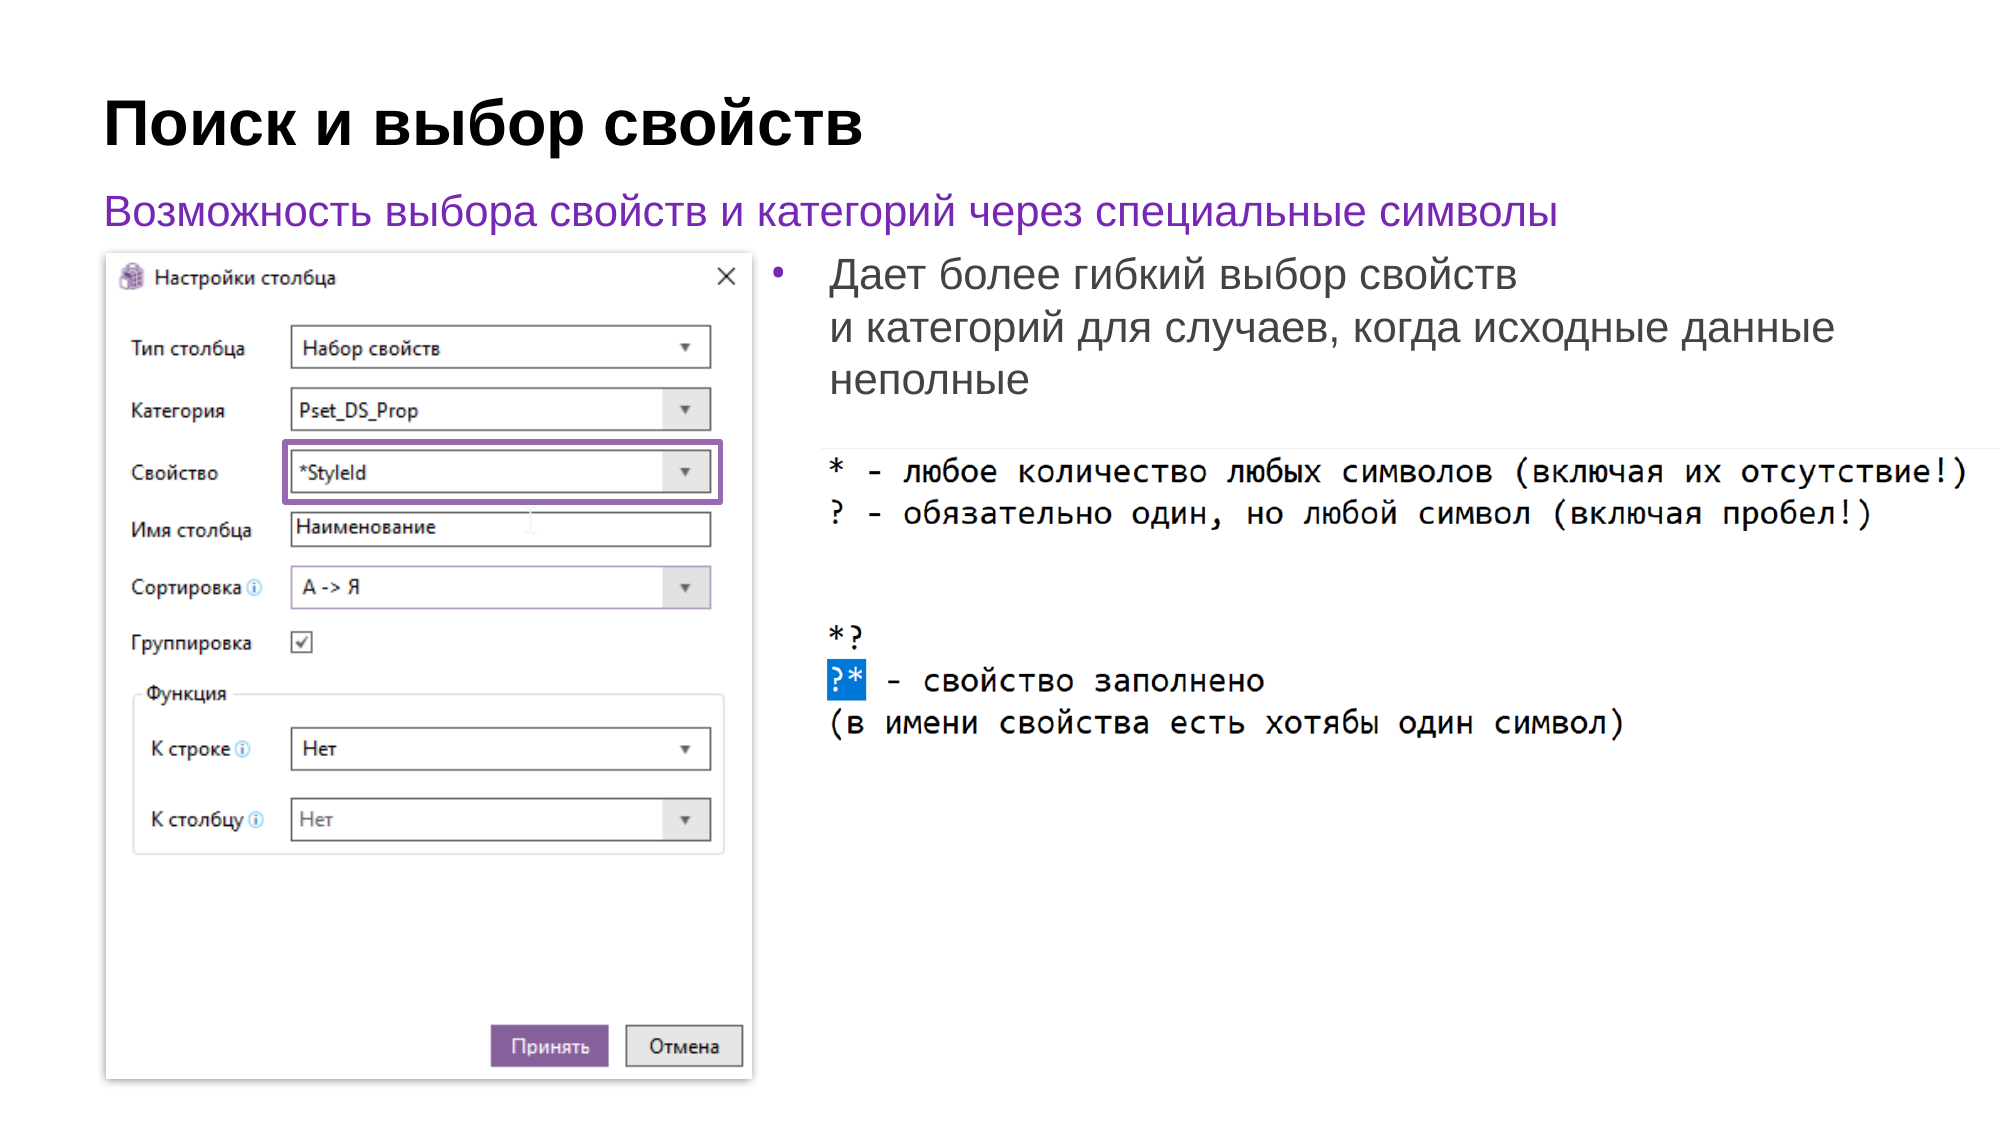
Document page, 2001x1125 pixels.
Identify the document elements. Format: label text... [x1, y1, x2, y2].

text_box Поиск и выбор свойств [88, 73, 1912, 170]
text_box Возможность выбора свойств и категорий через специальные символы [88, 170, 1912, 240]
picture [821, 448, 2000, 762]
picture [106, 253, 752, 1079]
text_box Дает более гибкий выбор свойств и категорий для случаев, когда исходные данные неполные [736, 240, 1912, 1120]
